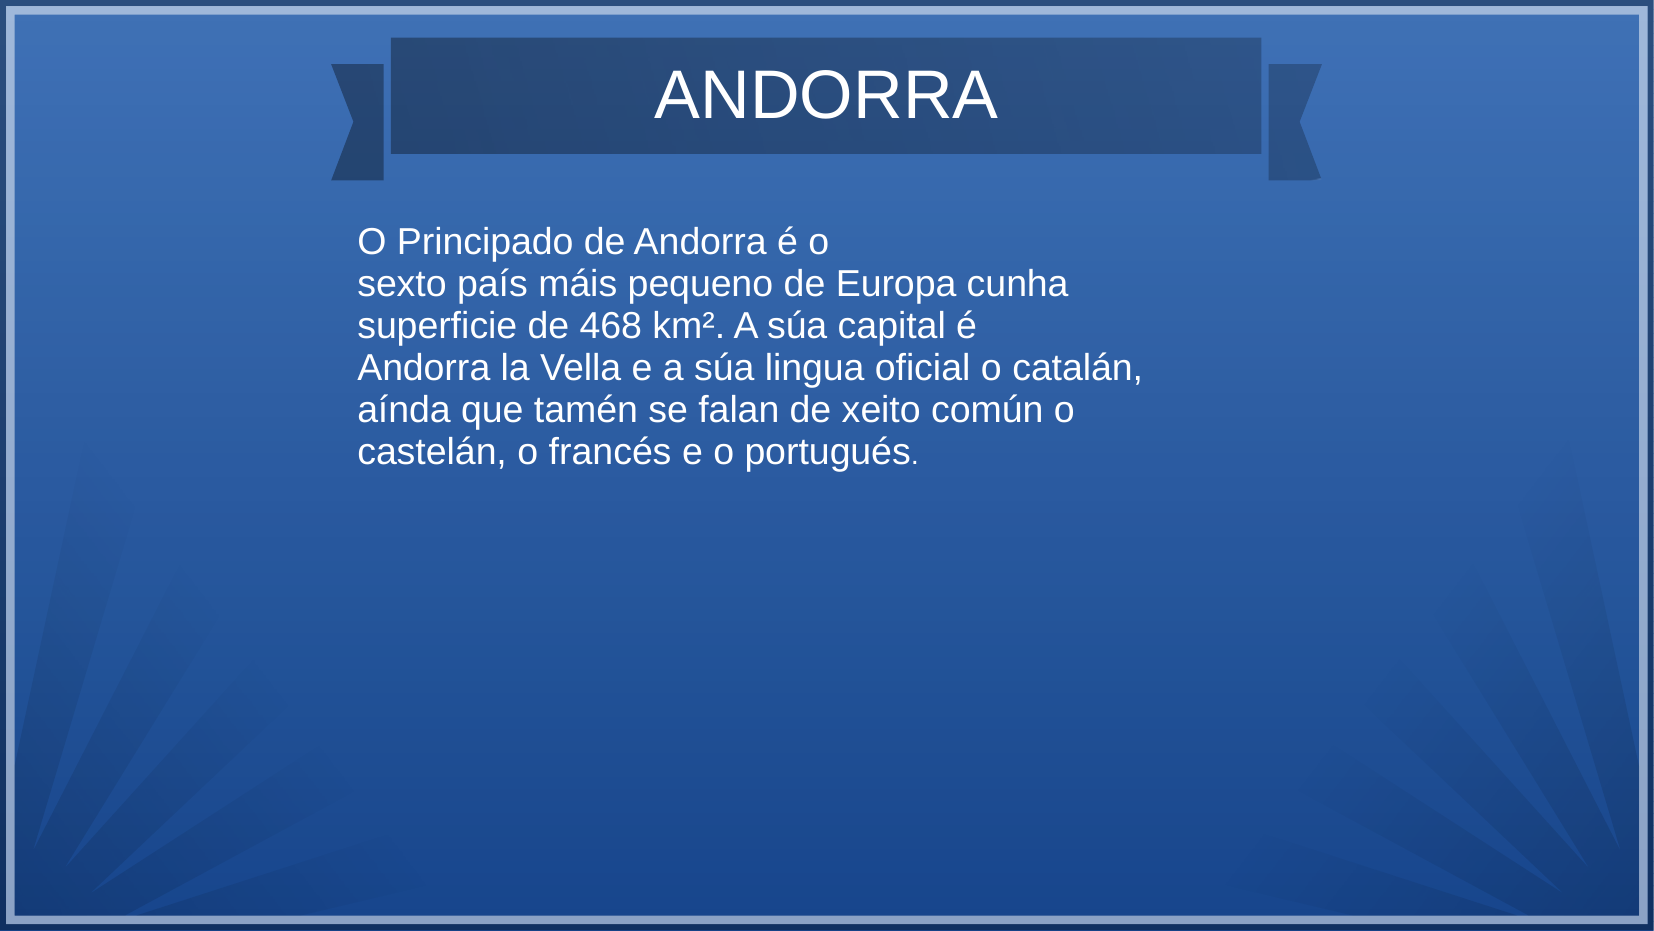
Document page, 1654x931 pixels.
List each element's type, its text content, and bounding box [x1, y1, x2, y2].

title ANDORRA [389, 35, 1264, 154]
text_box O Principado de Andorra é o sexto país máis pequeno de Europa cunha superficie de 468 km². A súa capital é Andorra la Vella e a súa lingua oficial o catalán, aínda que tamén se falan de xeito común o castelán, o francés e o portugués. [342, 212, 1182, 674]
